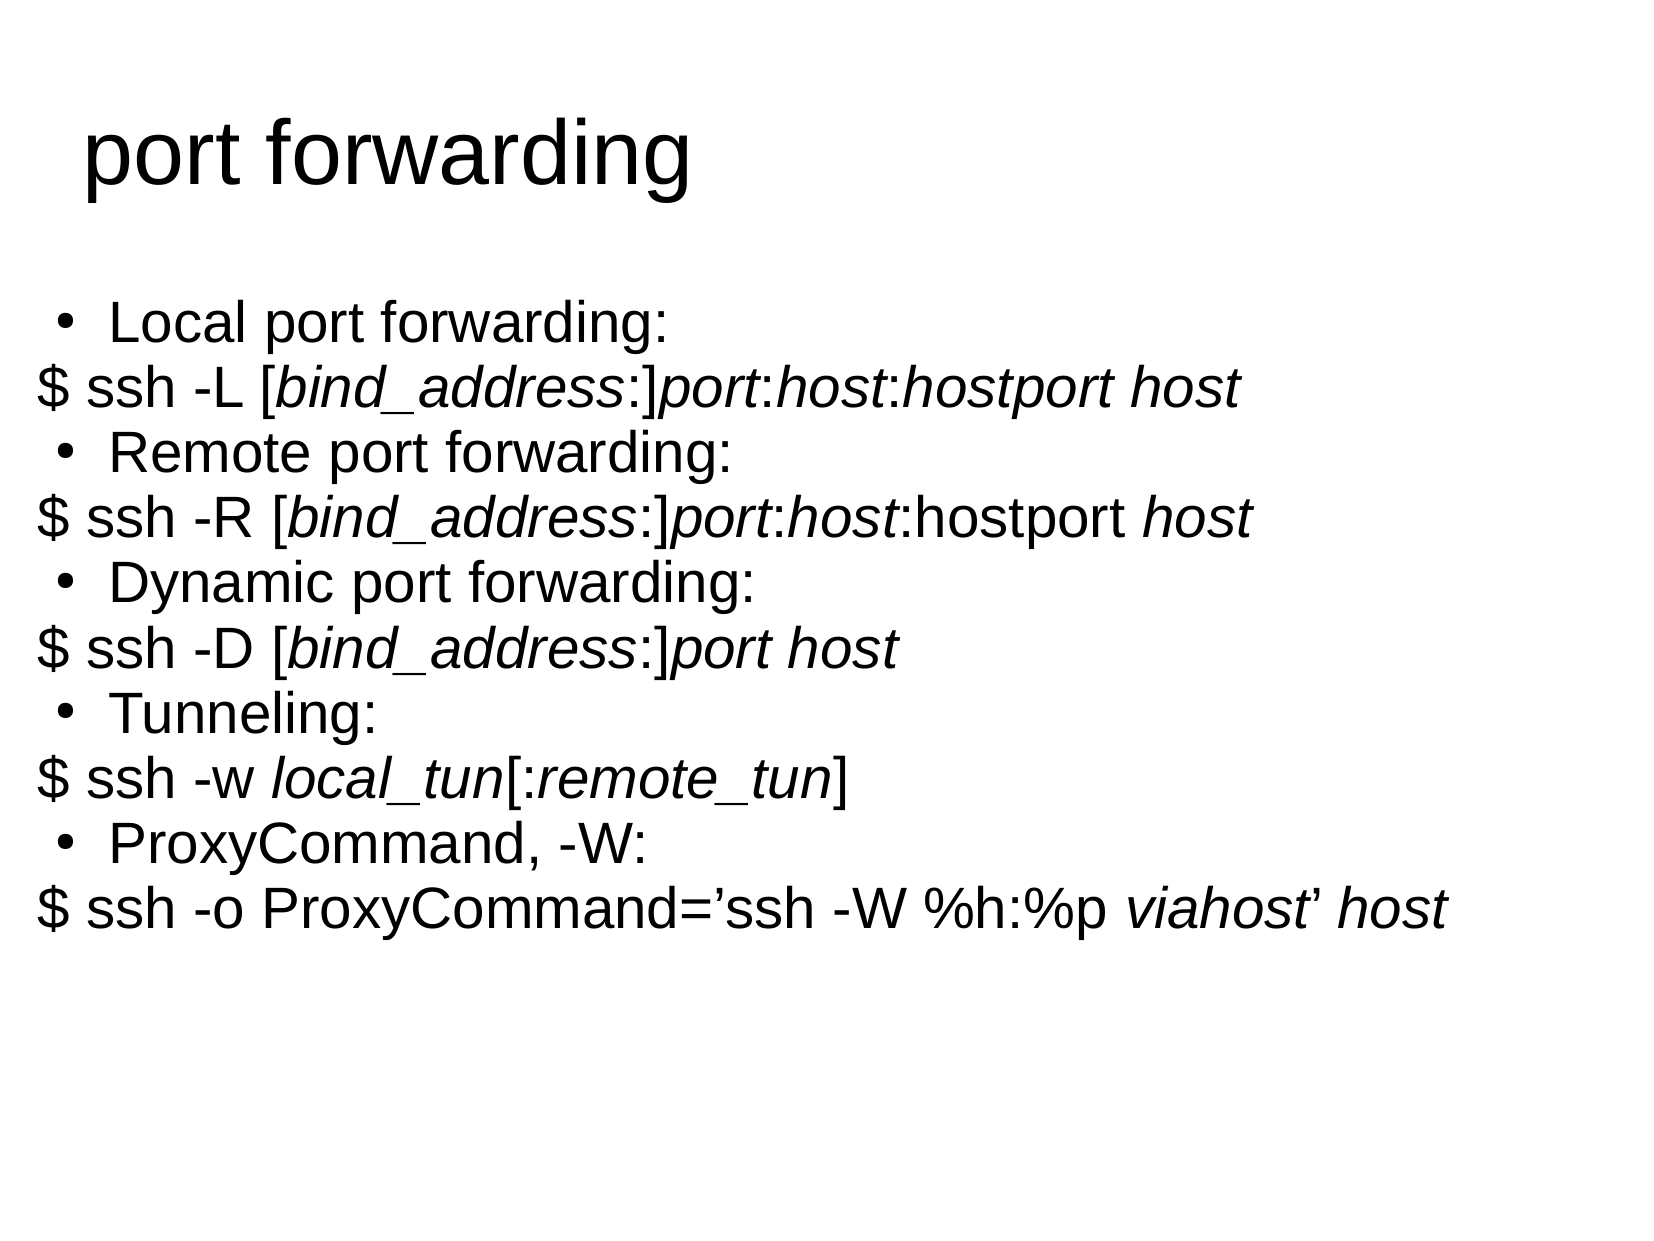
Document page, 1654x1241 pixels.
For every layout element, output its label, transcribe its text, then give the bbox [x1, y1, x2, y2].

title port forwarding [82, 49, 1571, 257]
list Local port forwarding: $ ssh -L [bind_address:]port:host:hostport host Remote port forwarding: $ ssh -R [bind_address:]port:host:hostport host Dynamic port forwarding: $ ssh -D [bind_address:]port host Tunneling: $ ssh -w local_tun[:remote_tun] ProxyCommand, -W: $ ssh -o ProxyCommand=’ssh -W %h:%p viahost’ host [37, 290, 1613, 1109]
